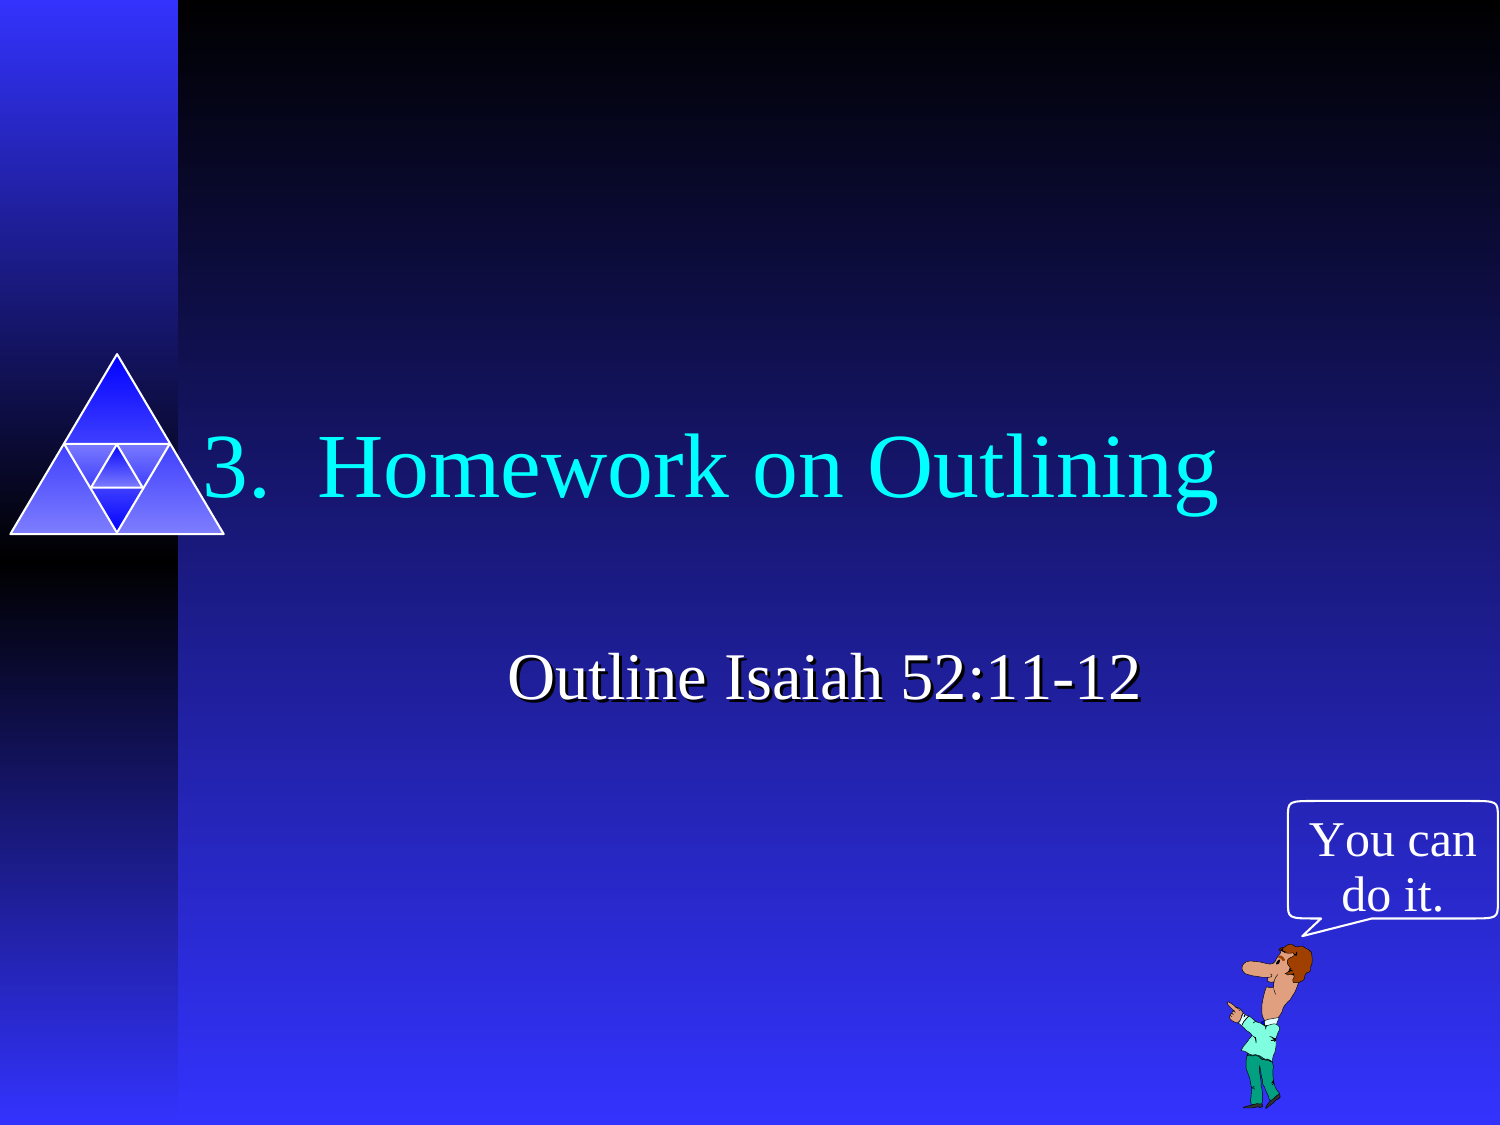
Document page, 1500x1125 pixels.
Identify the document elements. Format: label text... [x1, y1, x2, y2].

subtitle Outline Isaiah 52:11-12 [300, 637, 1351, 926]
text_box You can do it. [1287, 800, 1498, 937]
chart [1226, 943, 1313, 1110]
title 3. Homework on Outlining [187, 374, 1463, 563]
